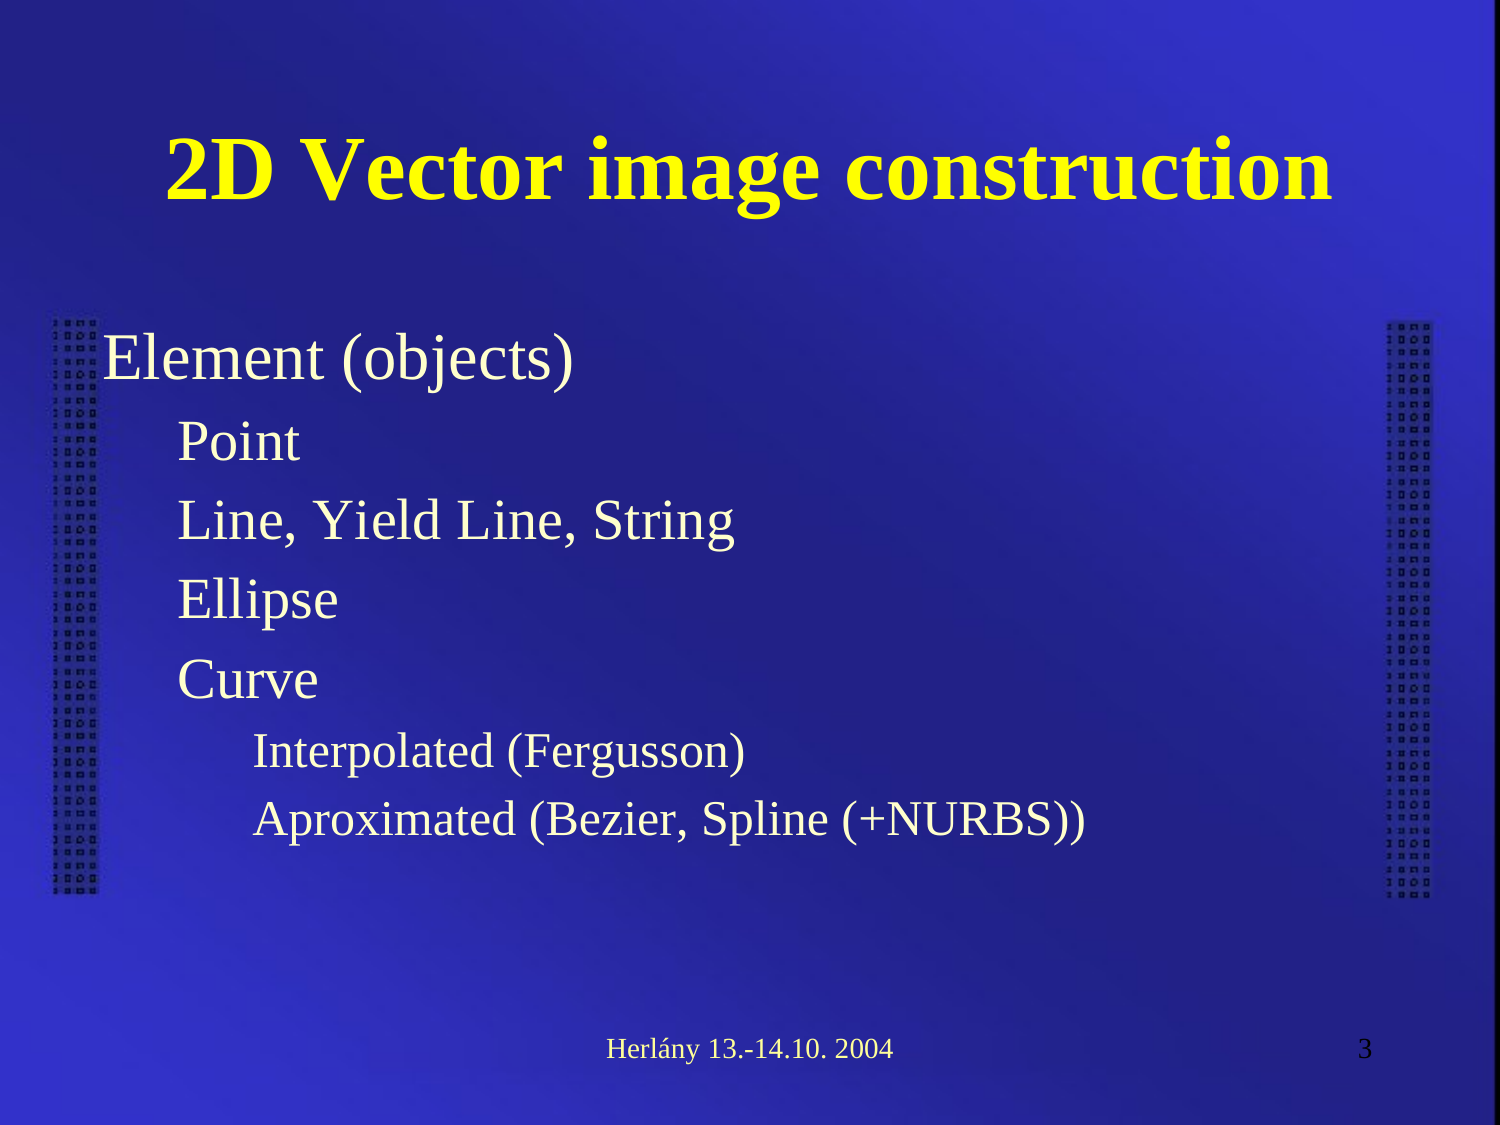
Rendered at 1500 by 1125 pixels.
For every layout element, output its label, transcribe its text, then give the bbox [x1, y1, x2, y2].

text_box 1 [1074, 1024, 1388, 1073]
text_box Herlány 13.-14.10. 2004 [512, 1024, 988, 1073]
title 2D Vector image construction [112, 74, 1388, 263]
list Element (objects) Point Line, Yield Line, String Ellipse Curve Interpolated (Fergusson) Aproximated (Bezier, Spline (+NURBS)) [87, 312, 1438, 988]
picture [0, 0, 1500, 1125]
